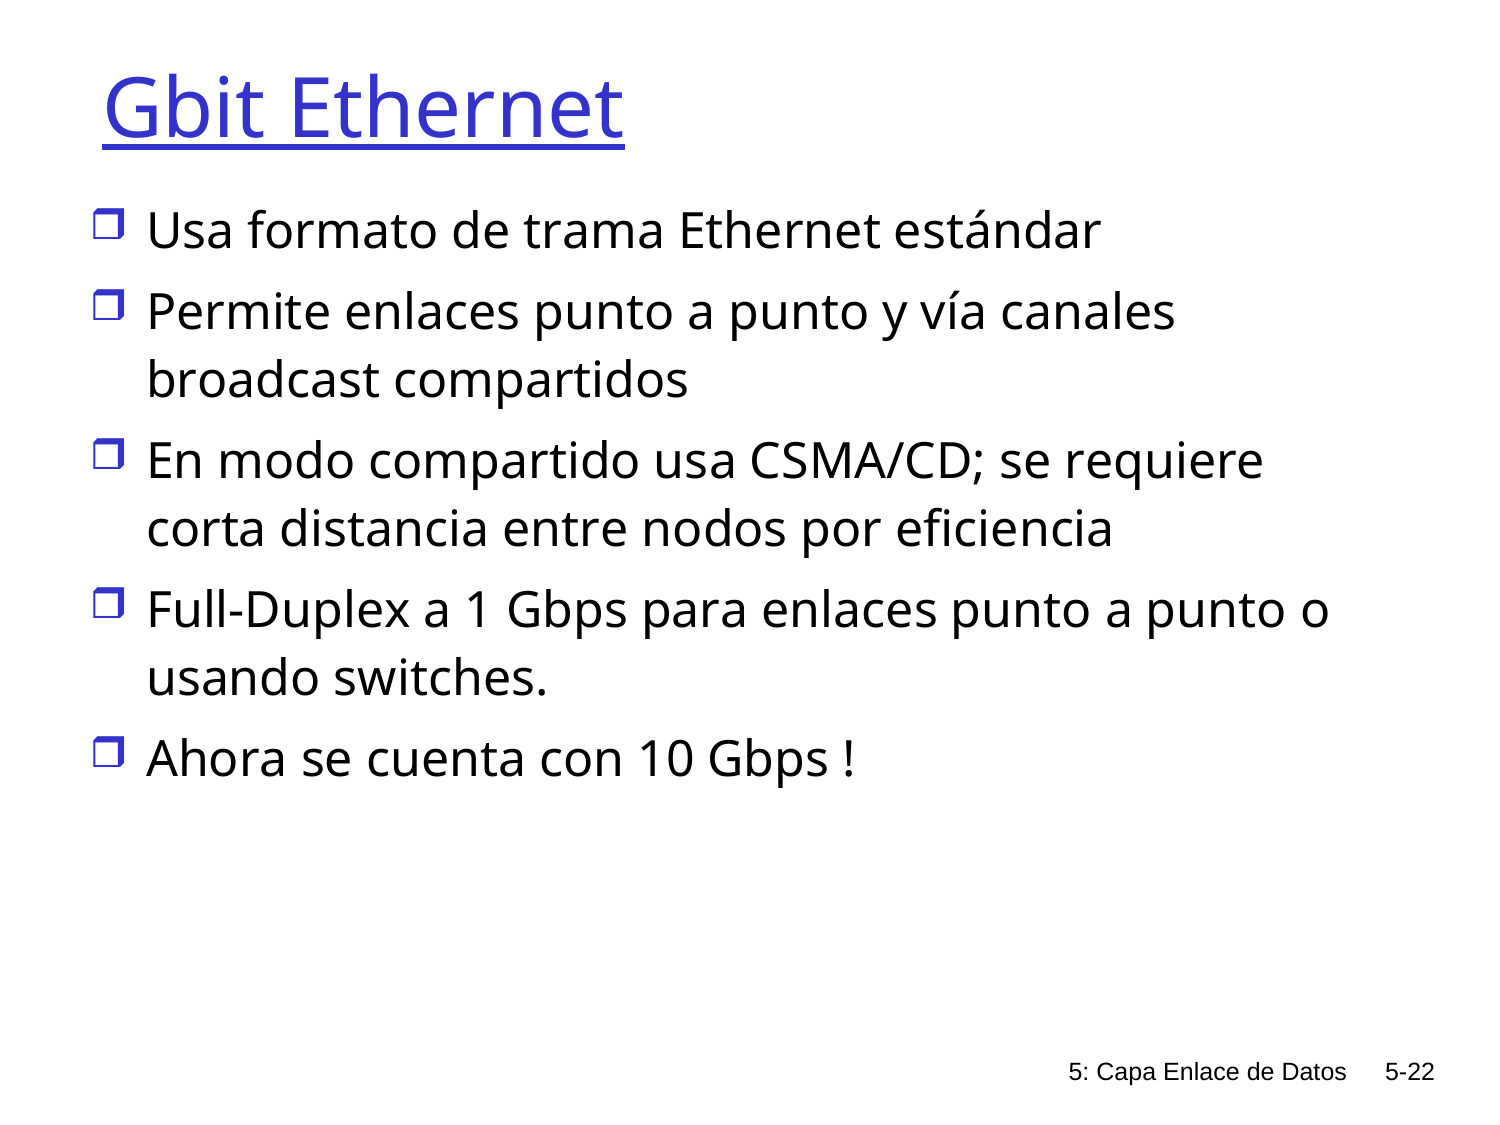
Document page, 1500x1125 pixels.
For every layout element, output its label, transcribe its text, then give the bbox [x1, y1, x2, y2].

title Gbit Ethernet [87, 23, 1363, 187]
list Usa formato de trama Ethernet estándar Permite enlaces punto a punto y vía canales broadcast compartidos En modo compartido usa CSMA/CD; se requiere corta distancia entre nodos por eficiencia Full-Duplex a 1 Gbps para enlaces punto a punto o usando switches. Ahora se cuenta con 10 Gbps ! [75, 187, 1388, 1013]
